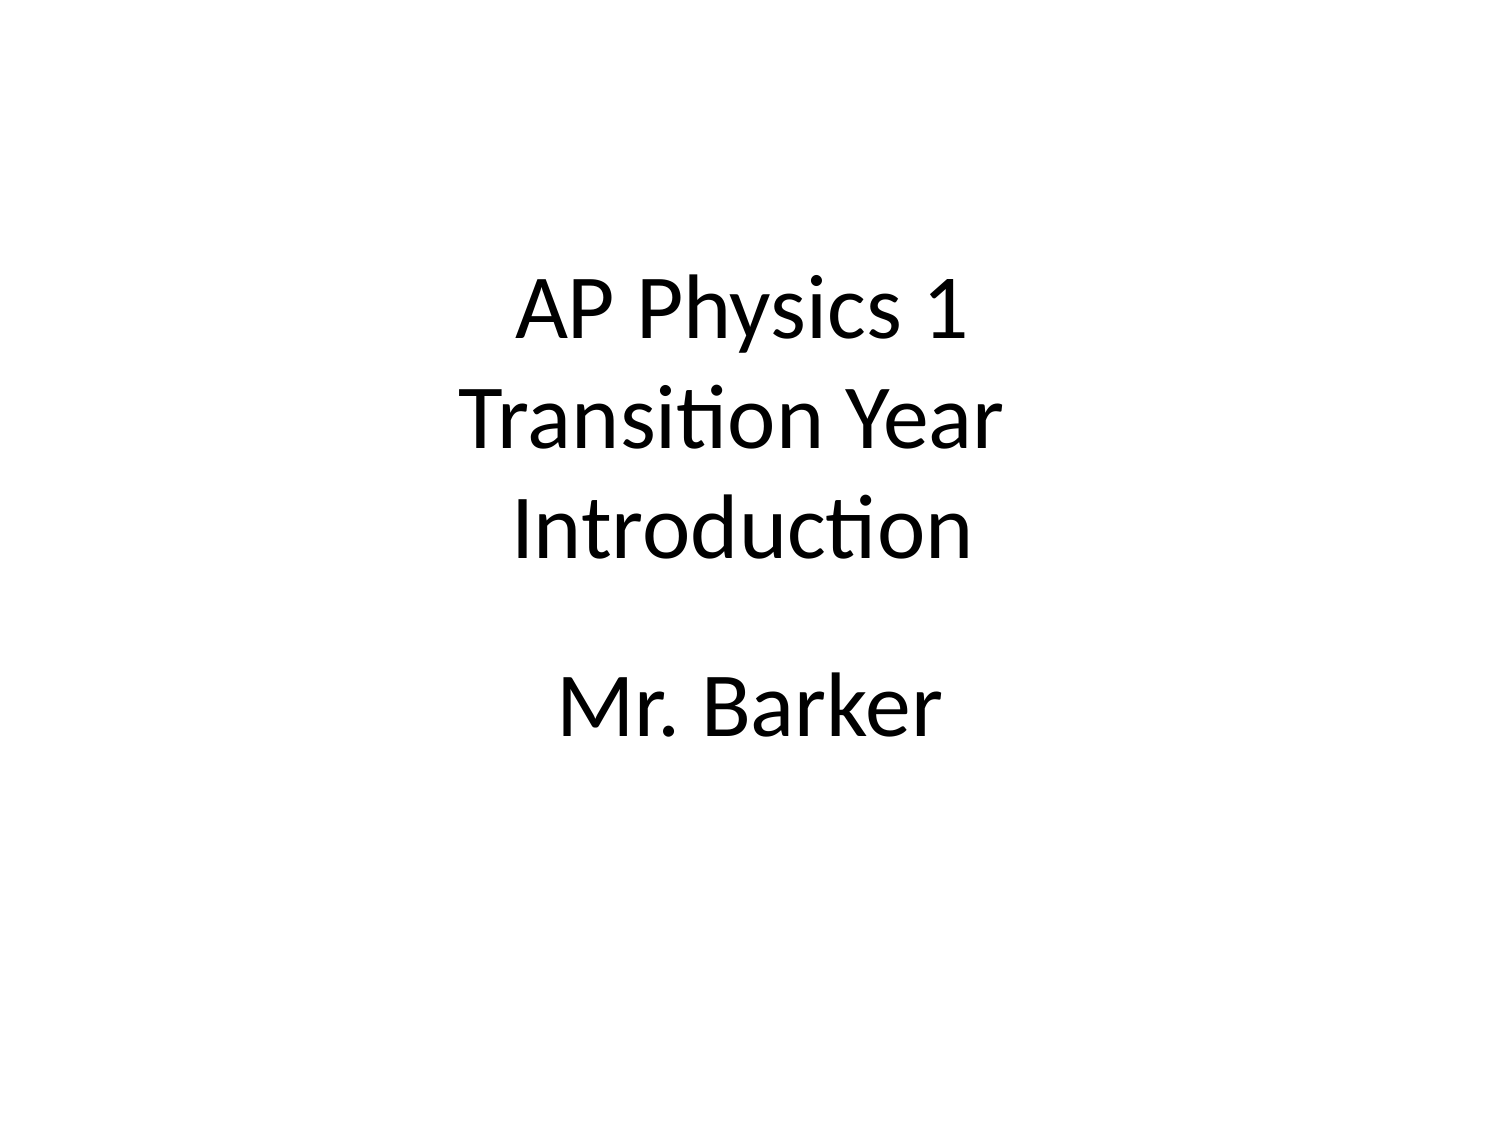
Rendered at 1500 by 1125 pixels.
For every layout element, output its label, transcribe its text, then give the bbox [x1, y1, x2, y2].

subtitle Mr. Barker [225, 637, 1275, 925]
title AP Physics 1 Transition Year Introduction [105, 239, 1380, 482]
